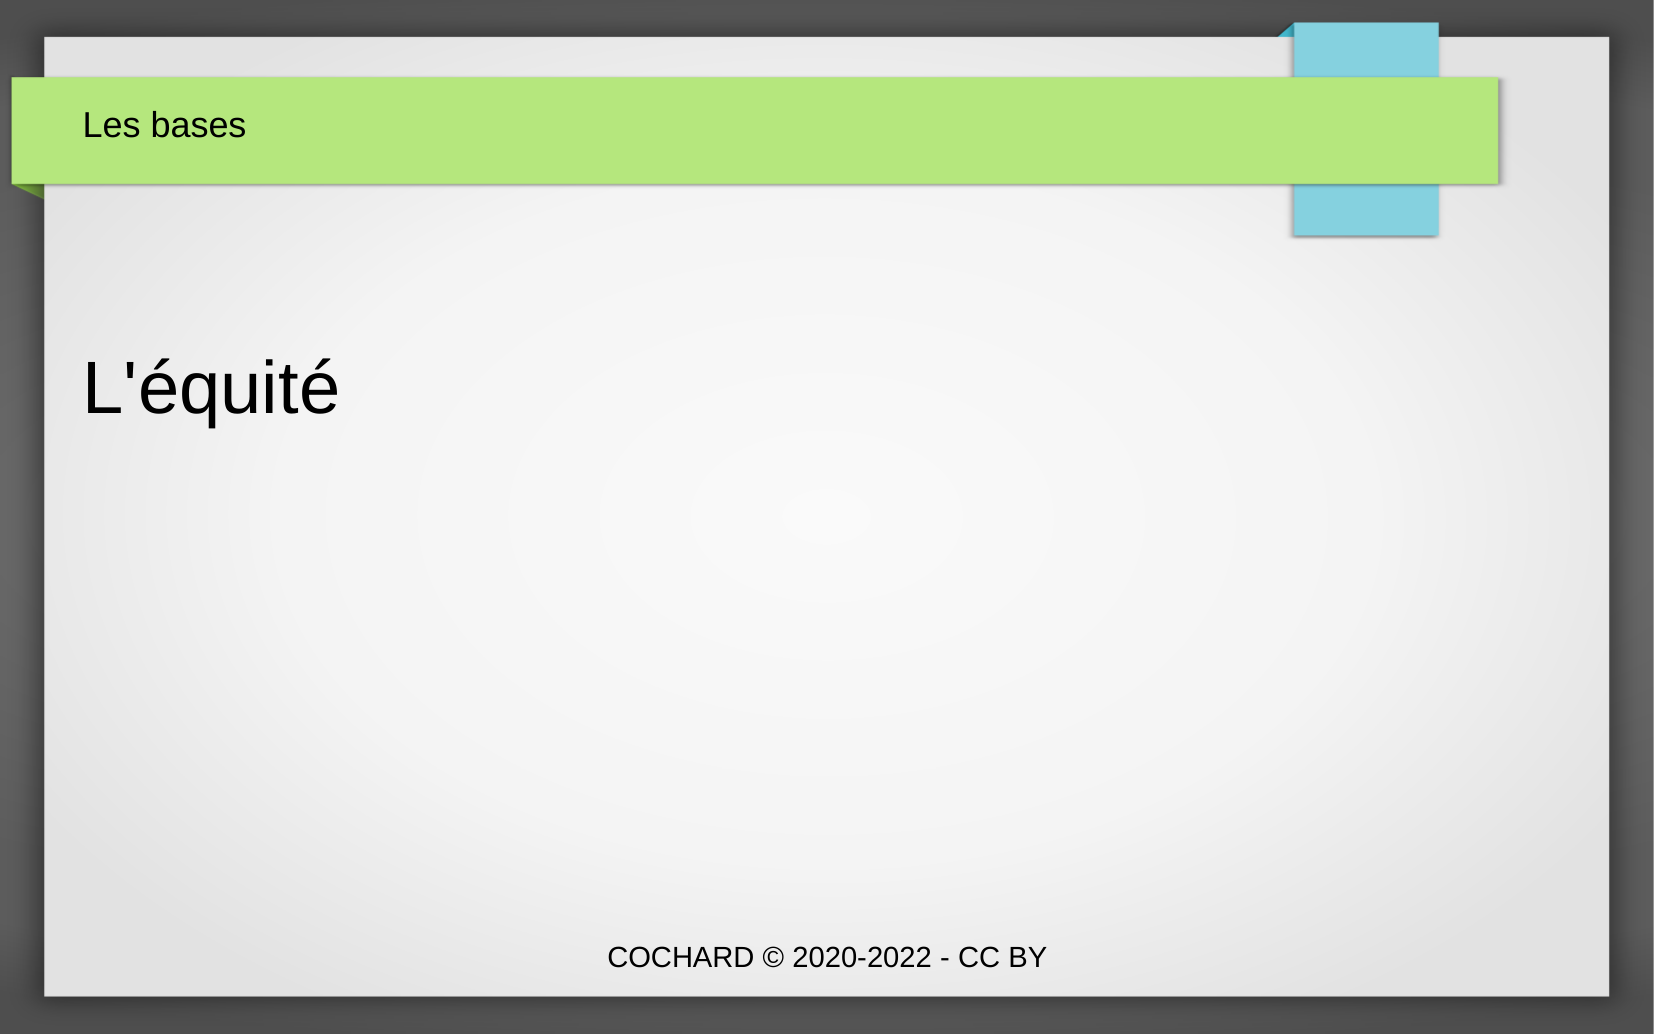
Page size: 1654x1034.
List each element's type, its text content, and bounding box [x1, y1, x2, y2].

list L'équité [82, 249, 1571, 849]
picture [0, 0, 1654, 1034]
title Les bases [82, 39, 1235, 210]
